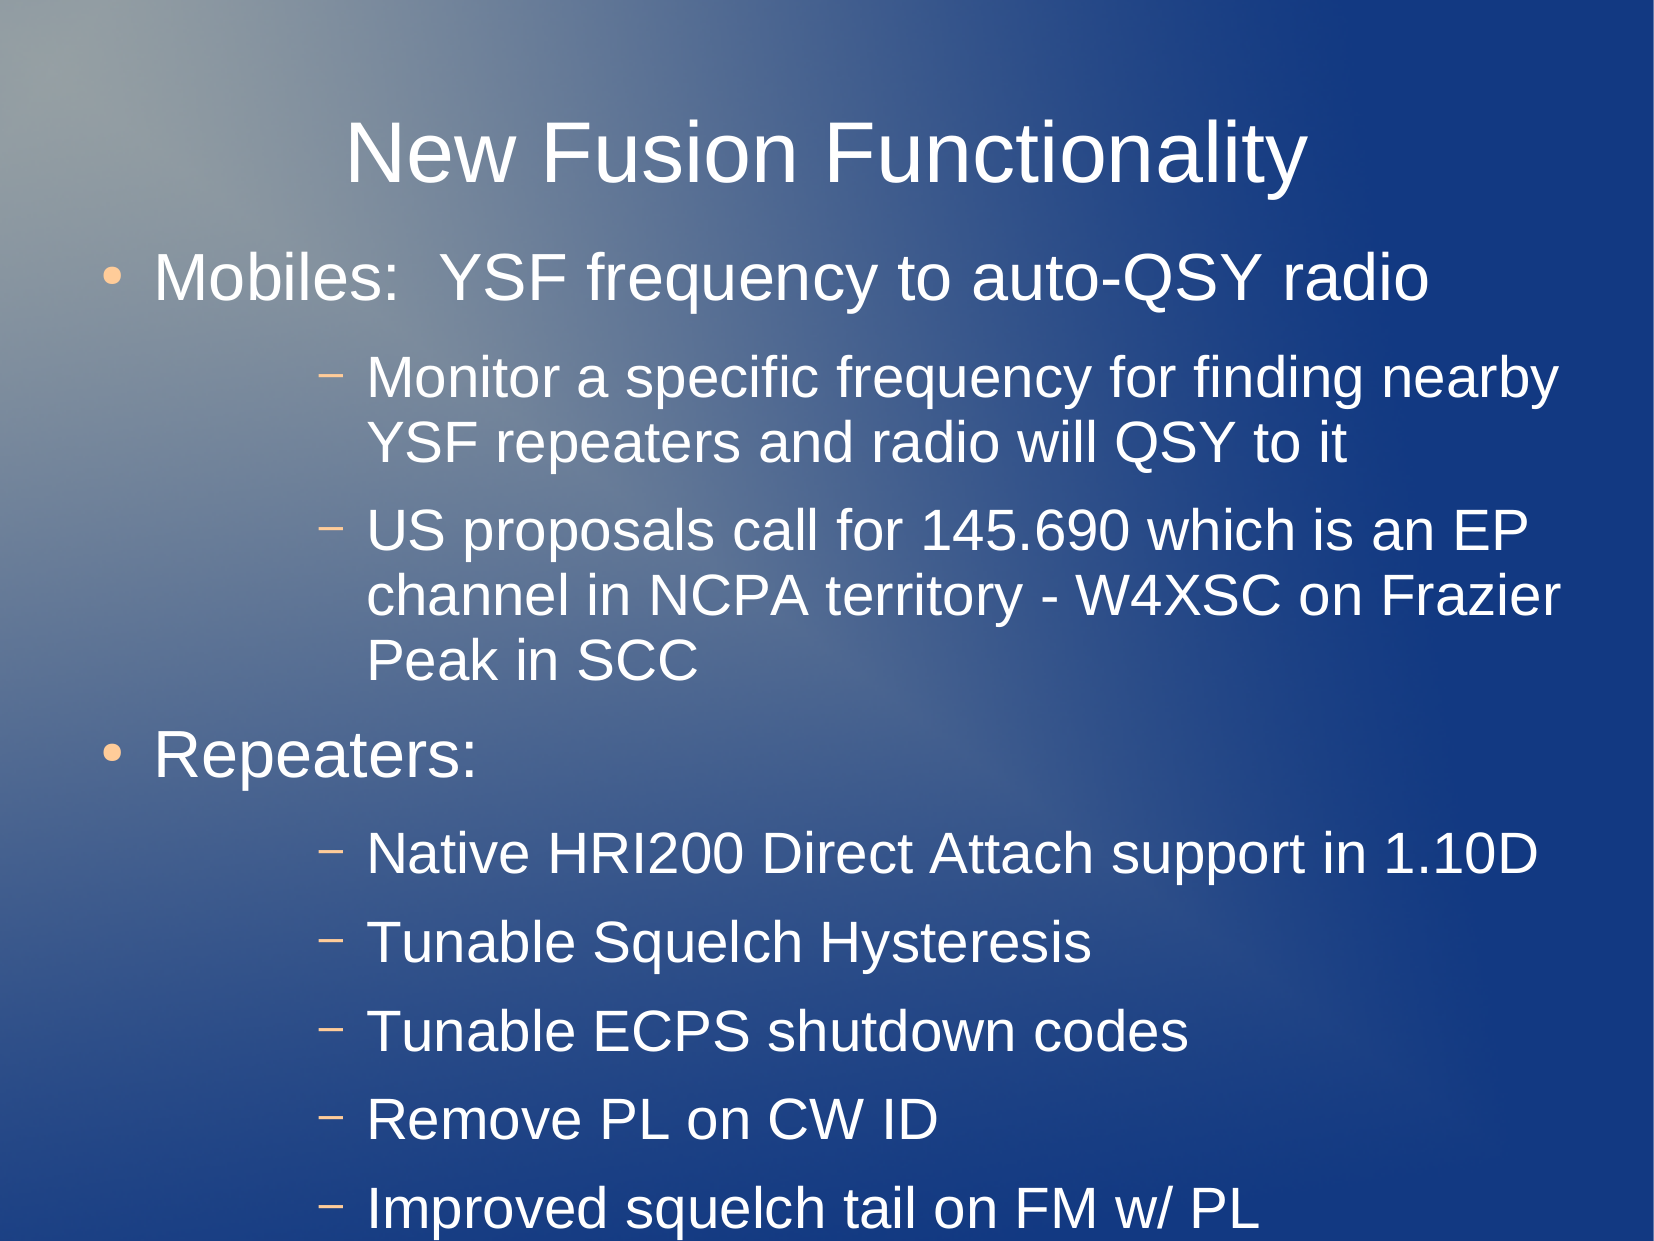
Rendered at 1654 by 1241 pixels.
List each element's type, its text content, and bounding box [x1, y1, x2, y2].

list Mobiles: YSF frequency to auto-QSY radio Monitor a specific frequency for finding nearby YSF repeaters and radio will QSY to it US proposals call for 145.690 which is an EP channel in NCPA territory - W4XSC on Frazier Peak in SCC Repeaters: Native HRI200 Direct Attach support in 1.10D Tunable Squelch Hysteresis Tunable ECPS shutdown codes Remove PL on CW ID Improved squelch tail on FM w/ PL [82, 240, 1571, 1241]
picture [0, 0, 1654, 1241]
title New Fusion Functionality [82, 49, 1571, 240]
